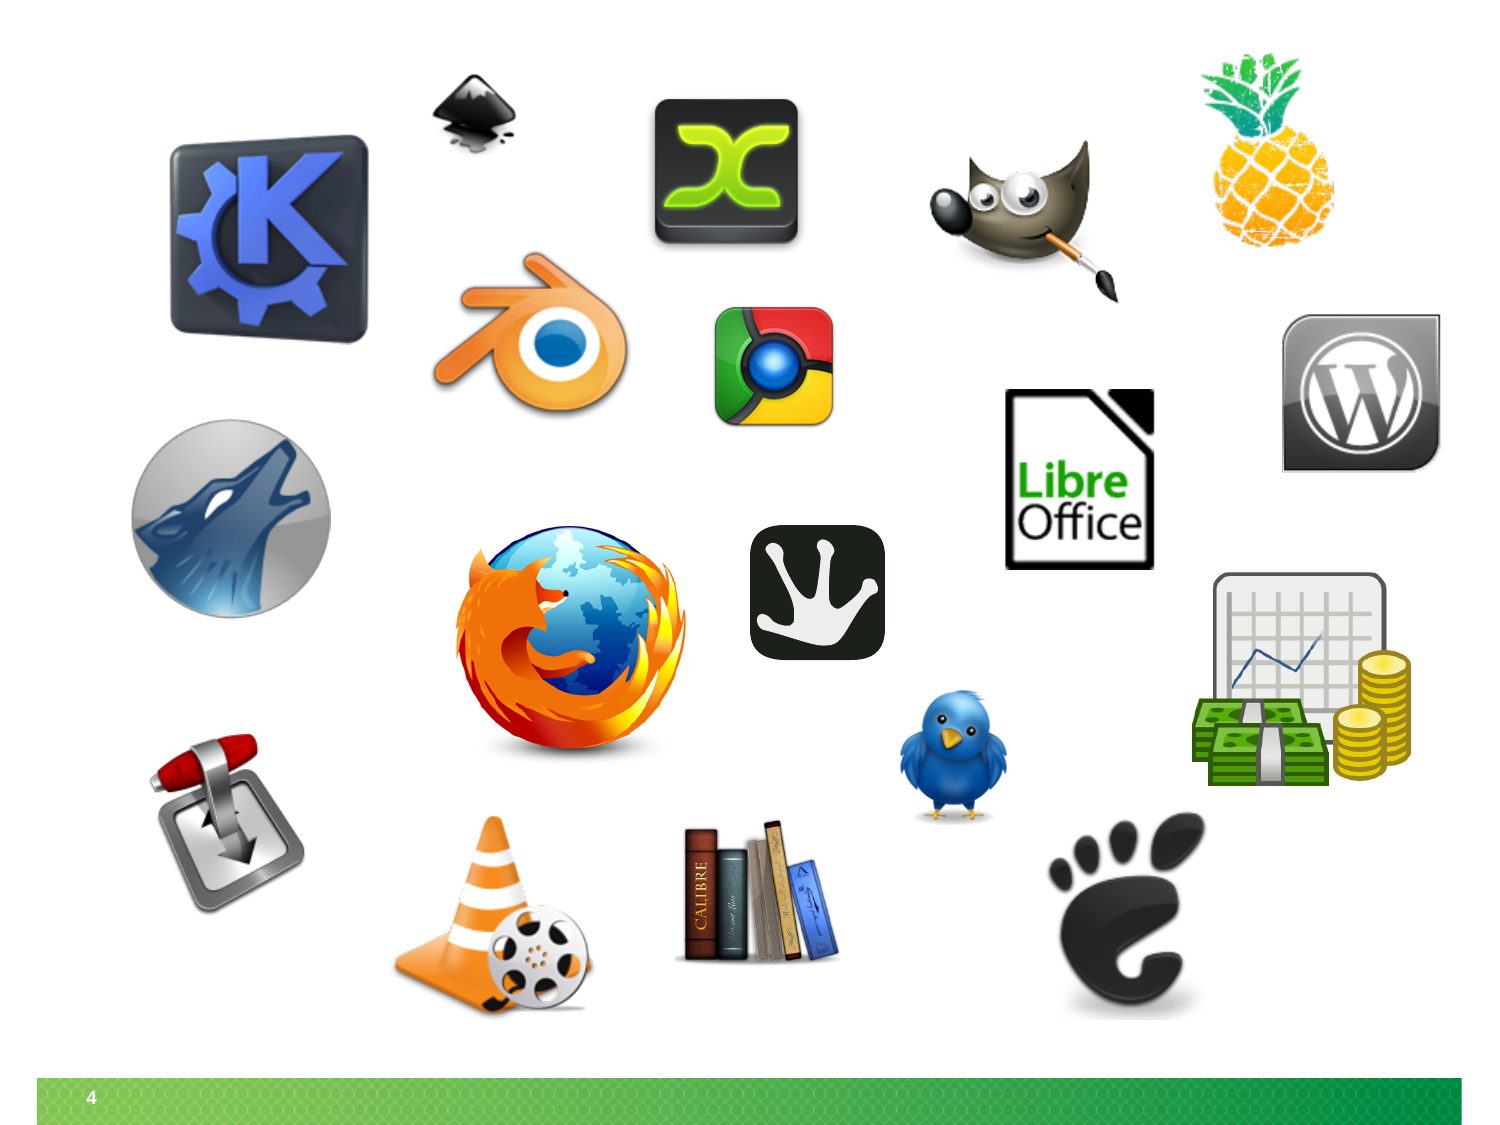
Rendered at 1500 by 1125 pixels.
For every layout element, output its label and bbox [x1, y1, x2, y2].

picture [1267, 299, 1456, 488]
picture [645, 89, 808, 253]
picture [990, 389, 1170, 570]
picture [388, 808, 601, 1021]
picture [1170, 52, 1366, 248]
picture [430, 234, 631, 436]
picture [135, 734, 317, 917]
picture [36, 1078, 1462, 1125]
picture [1185, 563, 1417, 796]
picture [885, 688, 1231, 1021]
picture [451, 526, 691, 766]
picture [425, 65, 526, 165]
picture [130, 419, 331, 620]
picture [163, 133, 376, 346]
picture [675, 810, 840, 976]
picture [924, 119, 1126, 321]
picture [707, 299, 841, 433]
picture [750, 525, 886, 661]
